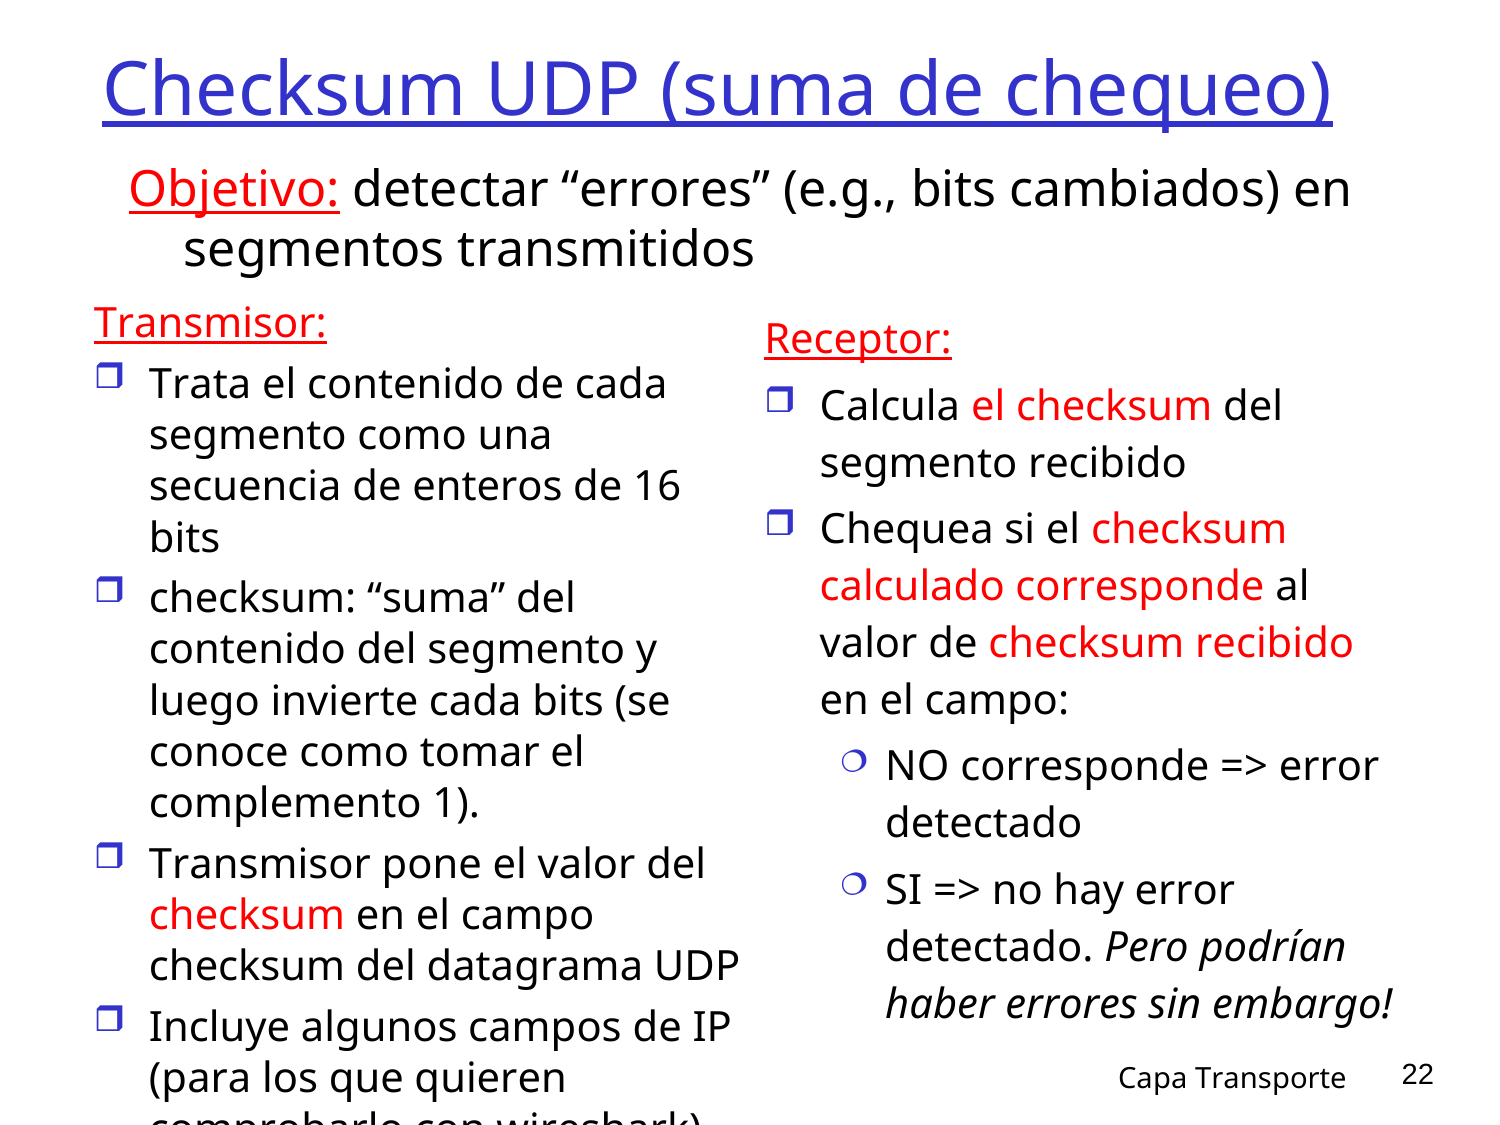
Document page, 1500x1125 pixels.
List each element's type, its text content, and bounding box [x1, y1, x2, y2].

list Transmisor: Trata el contenido de cada segmento como una secuencia de enteros de 16 bits checksum: “suma” del contenido del segmento y luego invierte cada bits (se conoce como tomar el complemento 1). Transmisor pone el valor del checksum en el campo checksum del datagrama UDP Incluye algunos campos de IP (para los que quieren comprobarlo con wireshark). [78, 289, 771, 1097]
title Checksum UDP (suma de chequeo)‏ [87, 15, 1463, 158]
text_box Objetivo: detectar “errores” (e.g., bits cambiados) en segmentos transmitidos [114, 149, 1415, 289]
list Receptor: Calcula el checksum del segmento recibido Chequea si el checksum calculado corresponde al valor de checksum recibido en el campo: NO corresponde => error detectado SI => no hay error detectado. Pero podrían haber errores sin embargo! [749, 301, 1421, 1022]
